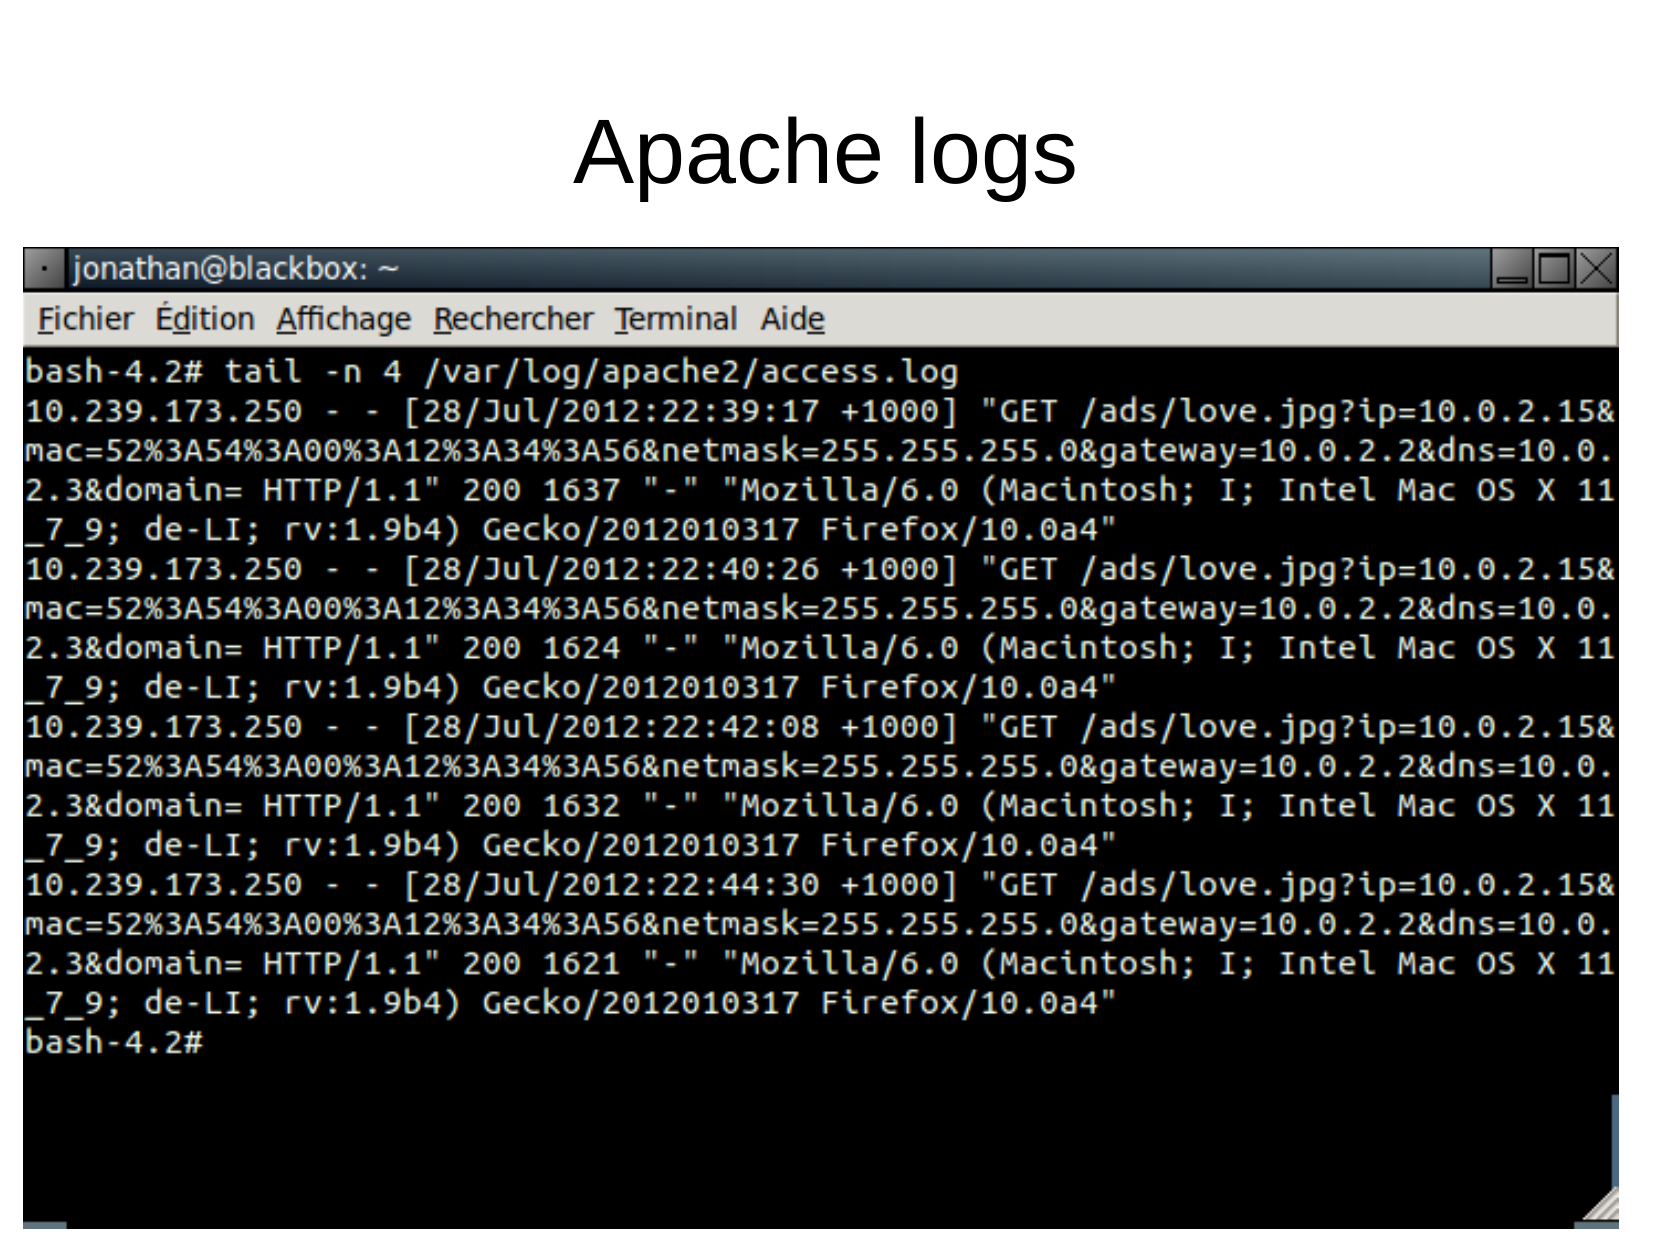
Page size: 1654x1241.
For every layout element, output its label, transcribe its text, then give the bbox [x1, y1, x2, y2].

title Apache logs [82, 49, 1571, 247]
picture [23, 247, 1619, 1229]
